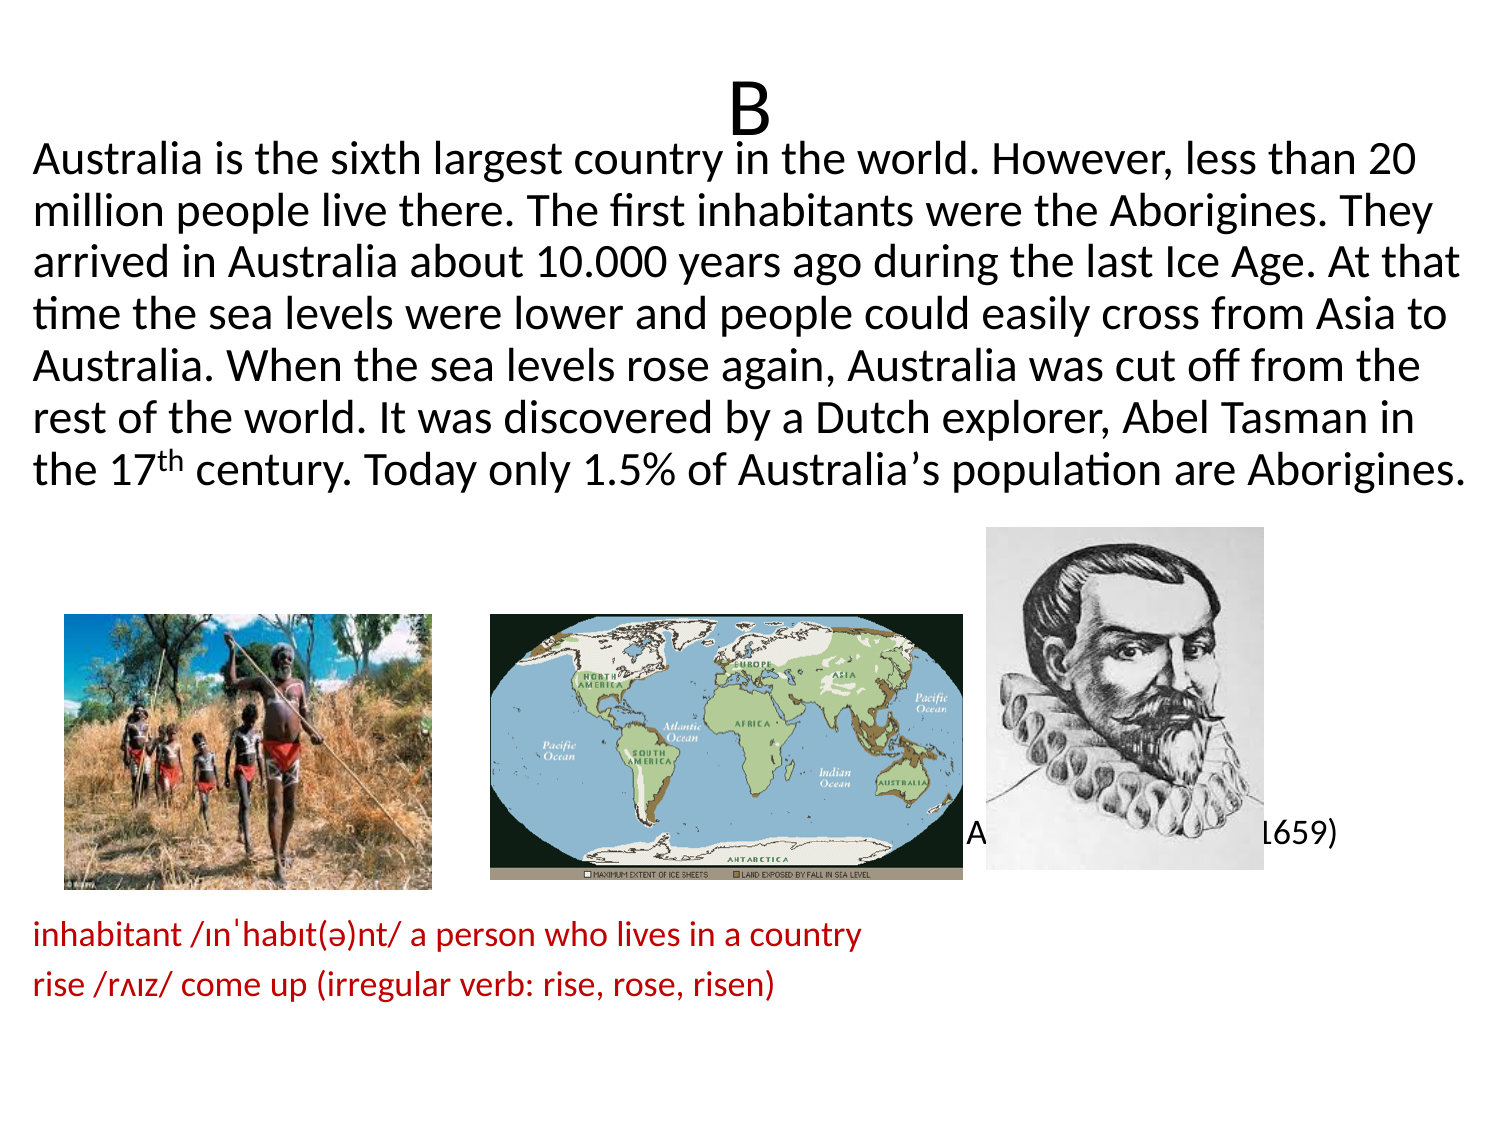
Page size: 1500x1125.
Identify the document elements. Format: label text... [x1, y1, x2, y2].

title B [75, 45, 1426, 114]
picture [490, 614, 963, 880]
picture [64, 614, 432, 890]
picture [986, 527, 1264, 870]
list Australia is the sixth largest country in the world. However, less than 20 million people live there. The first inhabitants were the Aborigines. They arrived in Australia about 10.000 years ago during the last Ice Age. At that time the sea levels were lower and people could easily cross from Asia to Australia. When the sea levels rose again, Australia was cut off from the rest of the world. It was discovered by a Dutch explorer, Abel Tasman in the 17th century. Today only 1.5% of Australia’s population are Aborigines. The Aborigines The last Ice Age Abel Tasman (1603-1659) inhabitant /ɪnˈhabɪt(ə)nt/ a person who lives in a country rise /rʌɪz/ come up (irregular verb: rise, rose, risen) [17, 125, 1483, 1106]
